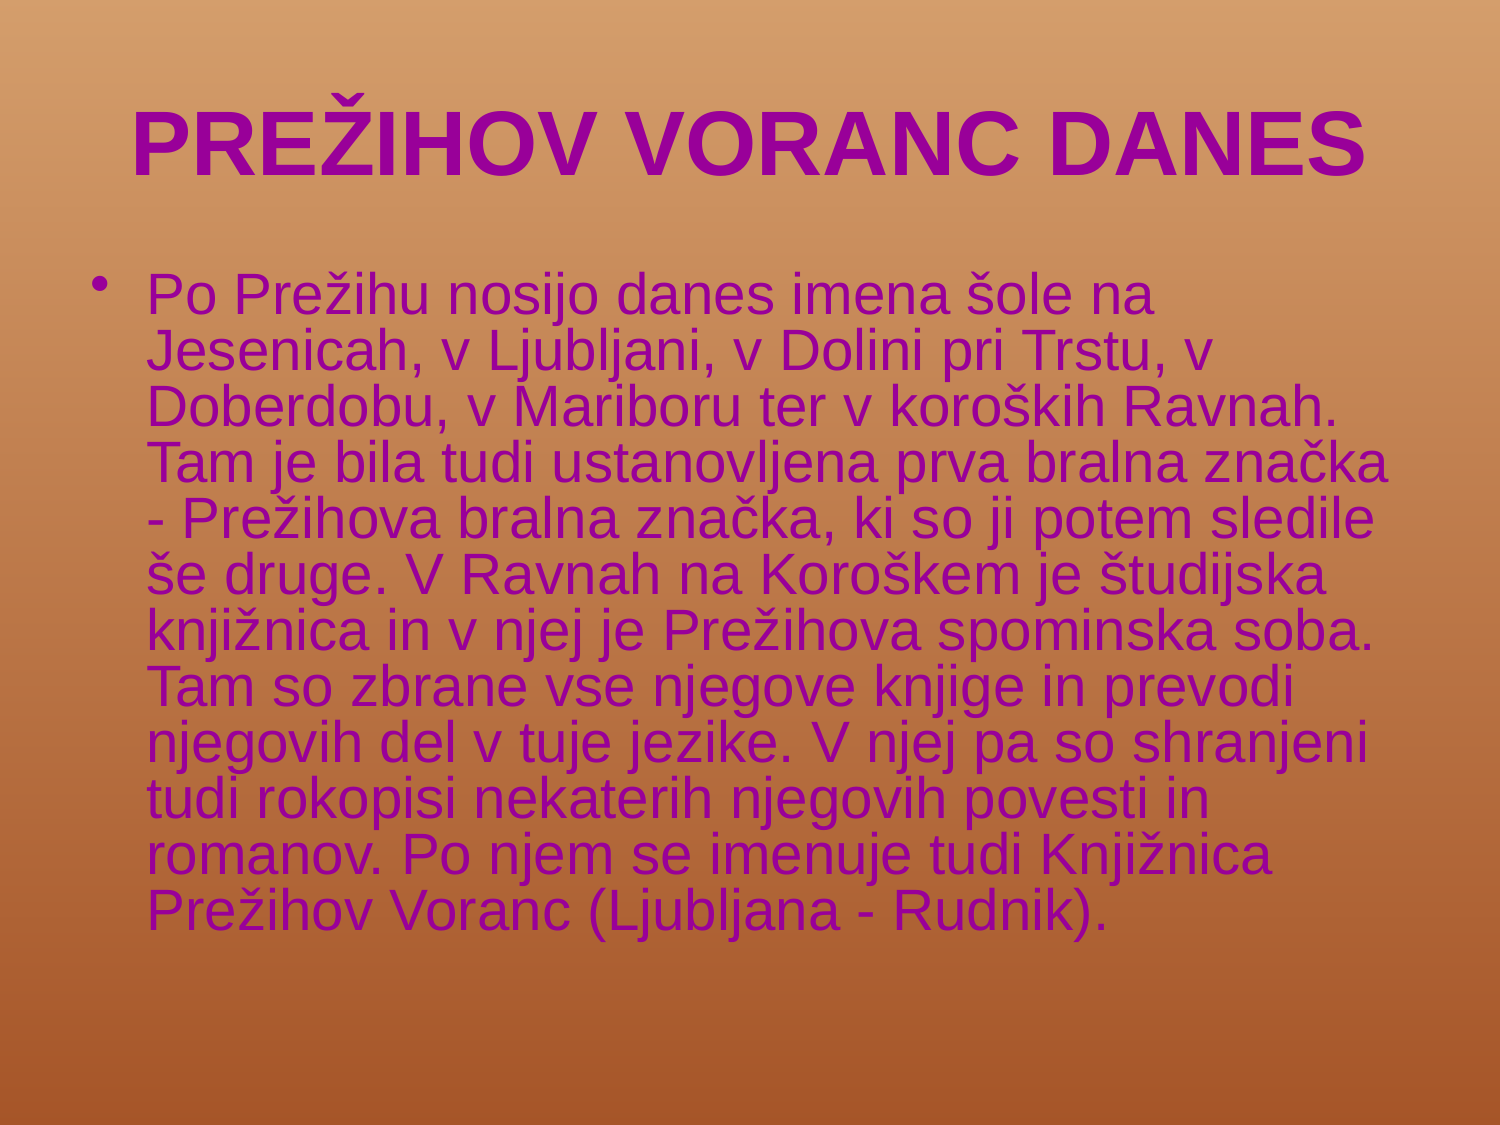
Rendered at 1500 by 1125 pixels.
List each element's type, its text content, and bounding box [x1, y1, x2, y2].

list Po Prežihu nosijo danes imena šole na Jesenicah, v Ljubljani, v Dolini pri Trstu, v Doberdobu, v Mariboru ter v koroških Ravnah. Tam je bila tudi ustanovljena prva bralna značka - Prežihova bralna značka, ki so ji potem sledile še druge. V Ravnah na Koroškem je študijska knjižnica in v njej je Prežihova spominska soba. Tam so zbrane vse njegove knjige in prevodi njegovih del v tuje jezike. V njej pa so shranjeni tudi rokopisi nekaterih njegovih povesti in romanov. Po njem se imenuje tudi Knjižnica Prežihov Voranc (Ljubljana - Rudnik). [75, 262, 1425, 1005]
title PREŽIHOV VORANC DANES [75, 45, 1425, 233]
